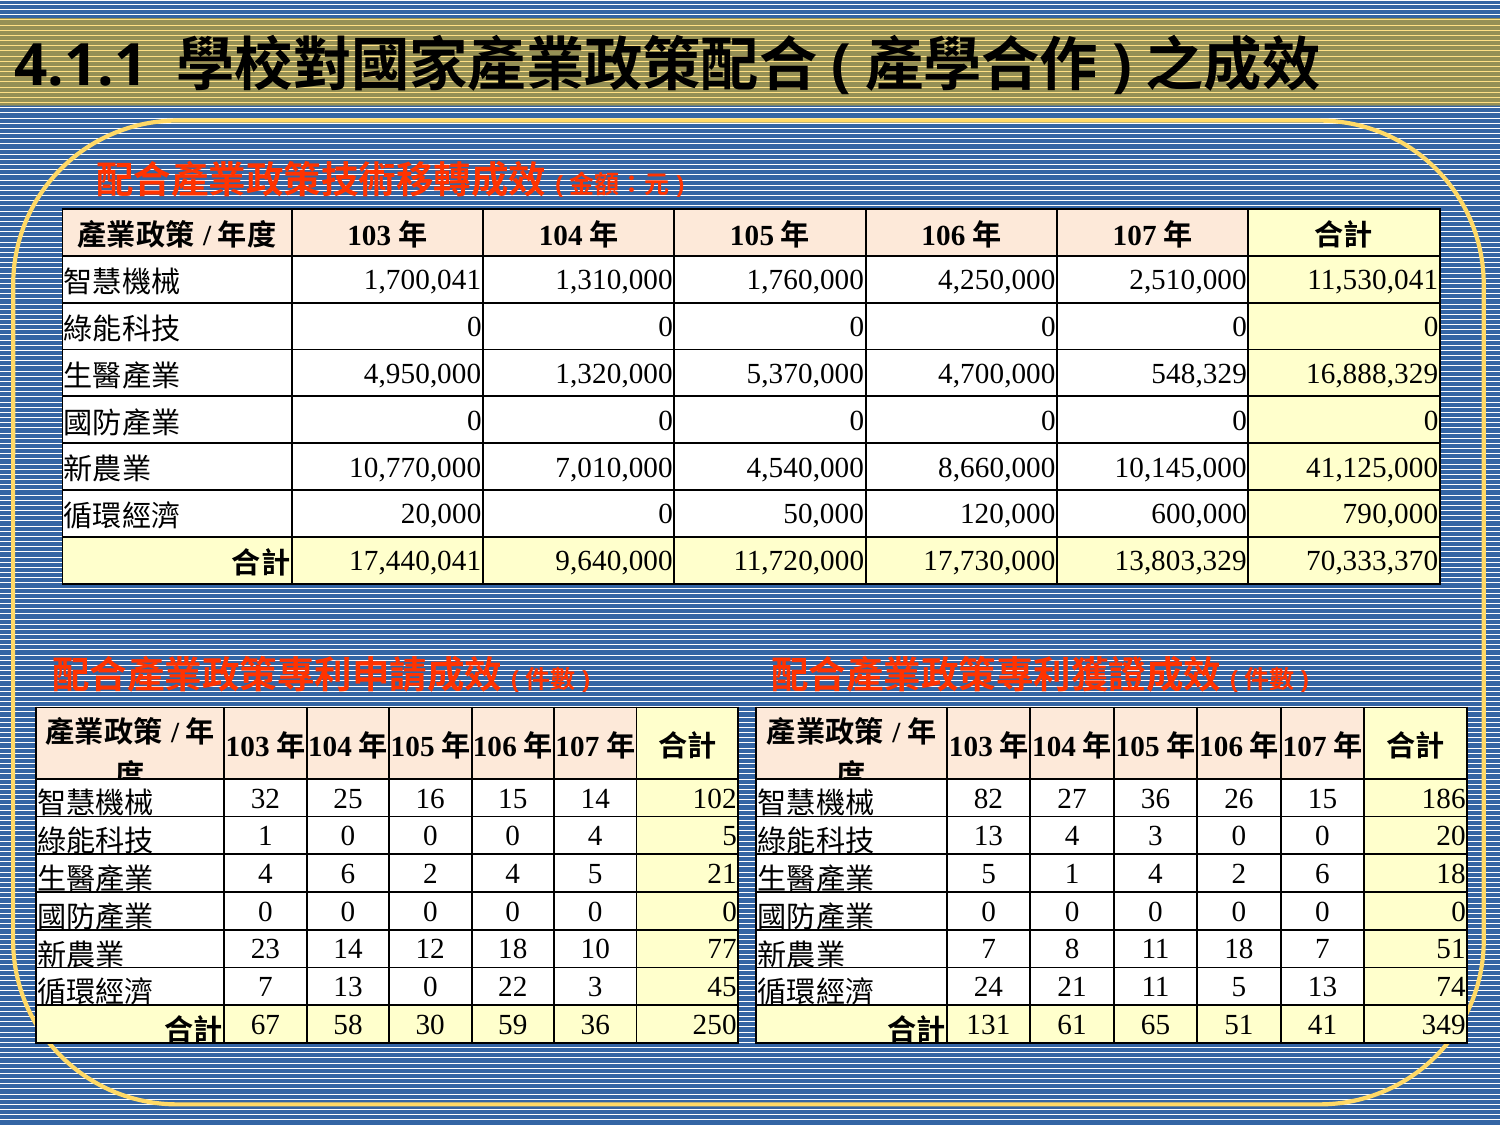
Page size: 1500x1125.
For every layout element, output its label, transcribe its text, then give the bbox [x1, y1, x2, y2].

table_cell 4,540,000 [675, 444, 865, 489]
table_cell 2 [1198, 855, 1280, 891]
table_cell 27 [1031, 780, 1113, 816]
table_cell 0 [1282, 817, 1363, 853]
text_box 配合產業政策專利獲證成效(件數) [756, 643, 1468, 704]
table_cell 4 [1115, 855, 1196, 891]
table_cell 21 [1031, 968, 1113, 1004]
table_cell 61 [1031, 1006, 1113, 1042]
table_cell 循環經濟 [767, 986, 776, 1004]
table_cell 24 [948, 968, 1029, 1004]
table_cell 0 [948, 893, 1029, 929]
table_cell 7,010,000 [484, 444, 673, 489]
table_cell 18 [1198, 931, 1280, 967]
table_cell 0 [390, 968, 471, 1004]
table_cell 0 [1282, 893, 1363, 929]
table_cell 65 [1115, 1006, 1196, 1042]
table_cell 120,000 [867, 491, 1056, 536]
table_cell 20 [1365, 817, 1466, 853]
table_cell 新農業 [53, 952, 60, 967]
table_cell 18 [1365, 855, 1466, 891]
table_cell 25 [308, 780, 388, 816]
table_cell 45 [637, 968, 737, 1004]
table_cell 4,950,000 [293, 350, 482, 395]
table_cell 合計 [37, 1006, 223, 1042]
table_cell 6 [1282, 855, 1363, 891]
table_header 合計 [637, 708, 737, 778]
table_cell 21 [637, 855, 737, 891]
table_cell 0 [225, 893, 306, 929]
table_header 104年 [484, 210, 673, 255]
table_cell 國防產業 [797, 916, 810, 929]
table_cell 7 [225, 968, 306, 1004]
table_cell 綠能科技 [131, 833, 142, 853]
table_cell 77 [637, 931, 737, 967]
table_cell 4,250,000 [867, 257, 1056, 302]
table_cell 0 [293, 397, 482, 442]
table_cell 循環經濟 [37, 968, 223, 1004]
table_cell 32 [225, 780, 306, 816]
table_cell 8 [1031, 931, 1113, 967]
table_cell 67 [225, 1006, 306, 1042]
table_cell 7 [948, 931, 1029, 967]
text_box 配合產業政策專利申請成效(件數) [37, 643, 739, 704]
table_cell 13 [308, 968, 388, 1004]
table_cell 2,510,000 [1058, 257, 1247, 302]
table_header 合計 [1365, 708, 1466, 778]
table_cell 生醫產業 [63, 350, 291, 395]
table_header 合計 [1249, 210, 1439, 255]
table_cell 2 [390, 855, 471, 891]
table_cell 51 [1365, 931, 1466, 967]
table_cell 國防產業 [63, 397, 291, 442]
table_cell 4 [473, 855, 553, 891]
table_cell 50,000 [675, 491, 865, 536]
table_cell 0 [484, 304, 673, 349]
table_cell 合計 [173, 1033, 185, 1038]
table_cell 11,720,000 [675, 538, 865, 583]
table_header 103年 [225, 708, 306, 778]
table_cell 0 [484, 397, 673, 442]
table_cell 0 [675, 304, 865, 349]
table_cell 新農業 [797, 960, 809, 967]
table_cell 12 [390, 931, 471, 967]
table_cell 0 [1198, 893, 1280, 929]
table_cell 36 [555, 1006, 636, 1042]
table_cell 11,530,041 [1249, 257, 1439, 302]
table_cell 3 [1115, 817, 1196, 853]
table_header 103年 [293, 210, 482, 255]
table_cell 國防產業 [37, 893, 223, 929]
table_cell 4 [225, 855, 306, 891]
table_cell 0 [390, 817, 471, 853]
table_cell 3 [555, 968, 636, 1004]
table_cell 1 [225, 817, 306, 853]
table_cell 國防產業 [77, 916, 90, 929]
table_cell 14 [308, 931, 388, 967]
table_cell 41 [1282, 1006, 1363, 1042]
table_cell 4 [555, 817, 636, 853]
table_cell 生醫產業 [792, 883, 809, 889]
table_cell 國防產業 [42, 906, 62, 926]
table_cell 8,660,000 [867, 444, 1056, 489]
table_cell 國防產業 [762, 906, 782, 926]
table_cell 6 [308, 855, 388, 891]
table_cell 0 [1031, 893, 1113, 929]
table_cell 0 [1249, 304, 1439, 349]
table_cell 51 [1198, 1006, 1280, 1042]
table_cell 0 [1198, 817, 1280, 853]
text_box 配合產業政策技術移轉成效(金額：元) [81, 148, 1259, 209]
table_cell 17,440,041 [293, 538, 482, 583]
table_cell 14 [555, 780, 636, 816]
table_cell 15 [1282, 780, 1363, 816]
text_box 4.1.1 學校對國家產業政策配合(產學合作)之成效 [0, 19, 1500, 105]
table_cell 0 [308, 893, 388, 929]
table_cell 10,145,000 [1058, 444, 1247, 489]
table_header 107年 [1058, 210, 1247, 255]
table_header 105年 [675, 210, 865, 255]
table_cell 0 [637, 893, 737, 929]
table_cell 4,700,000 [867, 350, 1056, 395]
table_cell 0 [1058, 304, 1247, 349]
table_cell 186 [1365, 780, 1466, 816]
table_cell 合計 [757, 1006, 946, 1042]
table_cell 10,770,000 [293, 444, 482, 489]
table_header 104年 [1031, 708, 1113, 778]
table_header 產業政策/年度 [37, 708, 223, 778]
table_cell 102 [637, 780, 737, 816]
table_header 104年 [308, 708, 388, 778]
table_cell 0 [293, 304, 482, 349]
table_cell 15 [473, 780, 553, 816]
table_cell 0 [555, 893, 636, 929]
table_cell 5,370,000 [675, 350, 865, 395]
table_cell 新農業 [757, 931, 946, 967]
table_cell 0 [675, 397, 865, 442]
table_cell 智慧機械 [37, 780, 223, 816]
table_header 105年 [390, 708, 471, 778]
table_cell 82 [948, 780, 1029, 816]
table_cell 22 [473, 968, 553, 1004]
table_cell 0 [1365, 893, 1466, 929]
table_cell 0 [867, 304, 1056, 349]
table_cell 58 [308, 1006, 388, 1042]
table_cell 13 [1282, 968, 1363, 1004]
table_cell 250 [637, 1006, 737, 1042]
table_cell 13,803,329 [1058, 538, 1247, 583]
table_cell 0 [308, 817, 388, 853]
table_header 107年 [555, 708, 636, 778]
table_cell 合計 [896, 1033, 908, 1038]
table_cell 16,888,329 [1249, 350, 1439, 395]
table_cell 國防產業 [757, 893, 946, 929]
table_cell 0 [1058, 397, 1247, 442]
table_cell 新農業 [77, 960, 89, 967]
table_cell 13 [948, 817, 1029, 853]
table_cell 7 [1282, 931, 1363, 967]
table_cell 綠能科技 [852, 833, 863, 853]
table_cell 新農業 [63, 444, 291, 489]
table_cell 30 [390, 1006, 471, 1042]
table_header 106年 [867, 210, 1056, 255]
table_cell 0 [484, 491, 673, 536]
table_cell 生醫產業 [37, 855, 223, 891]
table_cell 智慧機械 [757, 780, 946, 816]
table_cell 26 [1198, 780, 1280, 816]
table_header 106年 [473, 708, 553, 778]
table_cell 0 [867, 397, 1056, 442]
table_cell 10 [555, 931, 636, 967]
table_cell 1,760,000 [675, 257, 865, 302]
table_cell 合計 [63, 538, 291, 583]
table_header 產業政策/年度 [63, 210, 291, 255]
table_header 產業政策/年度 [757, 708, 946, 778]
table_cell 131 [948, 1006, 1029, 1042]
table_cell 4 [1031, 817, 1113, 853]
table_cell 0 [390, 893, 471, 929]
table_cell 70,333,370 [1249, 538, 1439, 583]
table_cell 349 [1365, 1006, 1466, 1042]
table_cell 循環經濟 [63, 491, 291, 536]
table_cell 循環經濟 [801, 996, 811, 1004]
table_cell 74 [1365, 968, 1466, 1004]
table_cell 綠能科技 [63, 304, 291, 349]
table_cell 5 [555, 855, 636, 891]
table_cell 41,125,000 [1249, 444, 1439, 489]
table_cell 1,700,041 [293, 257, 482, 302]
table_cell 綠能科技 [757, 817, 946, 853]
table_cell 循環經濟 [47, 986, 56, 1004]
table_cell 790,000 [1249, 491, 1439, 536]
table_cell 18 [473, 931, 553, 967]
table_cell 11 [1115, 968, 1196, 1004]
table_cell 600,000 [1058, 491, 1247, 536]
table_cell 智慧機械 [63, 257, 291, 302]
table_cell 生醫產業 [757, 855, 946, 891]
table_cell 23 [225, 931, 306, 967]
table_cell 17,730,000 [867, 538, 1056, 583]
table_cell 0 [473, 817, 553, 853]
table_header 105年 [1115, 708, 1196, 778]
table_cell 36 [1115, 780, 1196, 816]
table_cell 5 [1198, 968, 1280, 1004]
table_cell 0 [1249, 397, 1439, 442]
table_cell 生醫產業 [72, 883, 89, 889]
table_cell 新農業 [773, 952, 780, 967]
table_header 103年 [948, 708, 1029, 778]
table_cell 1 [1031, 855, 1113, 891]
table_cell 1,310,000 [484, 257, 673, 302]
table_cell 59 [473, 1006, 553, 1042]
table_cell 11 [1115, 931, 1196, 967]
table_cell 綠能科技 [37, 817, 223, 853]
table_cell 16 [390, 780, 471, 816]
table_cell 9,640,000 [484, 538, 673, 583]
table_cell 5 [637, 817, 737, 853]
table_header 106年 [1198, 708, 1280, 778]
table_cell 20,000 [293, 491, 482, 536]
table_cell 循環經濟 [757, 968, 946, 1004]
table_header 107年 [1282, 708, 1363, 778]
table_cell 新農業 [37, 931, 223, 967]
table_cell 1,320,000 [484, 350, 673, 395]
table_cell 0 [1115, 893, 1196, 929]
table_cell 0 [473, 893, 553, 929]
table_cell 548,329 [1058, 350, 1247, 395]
table_cell 循環經濟 [81, 996, 91, 1004]
table_cell 5 [948, 855, 1029, 891]
